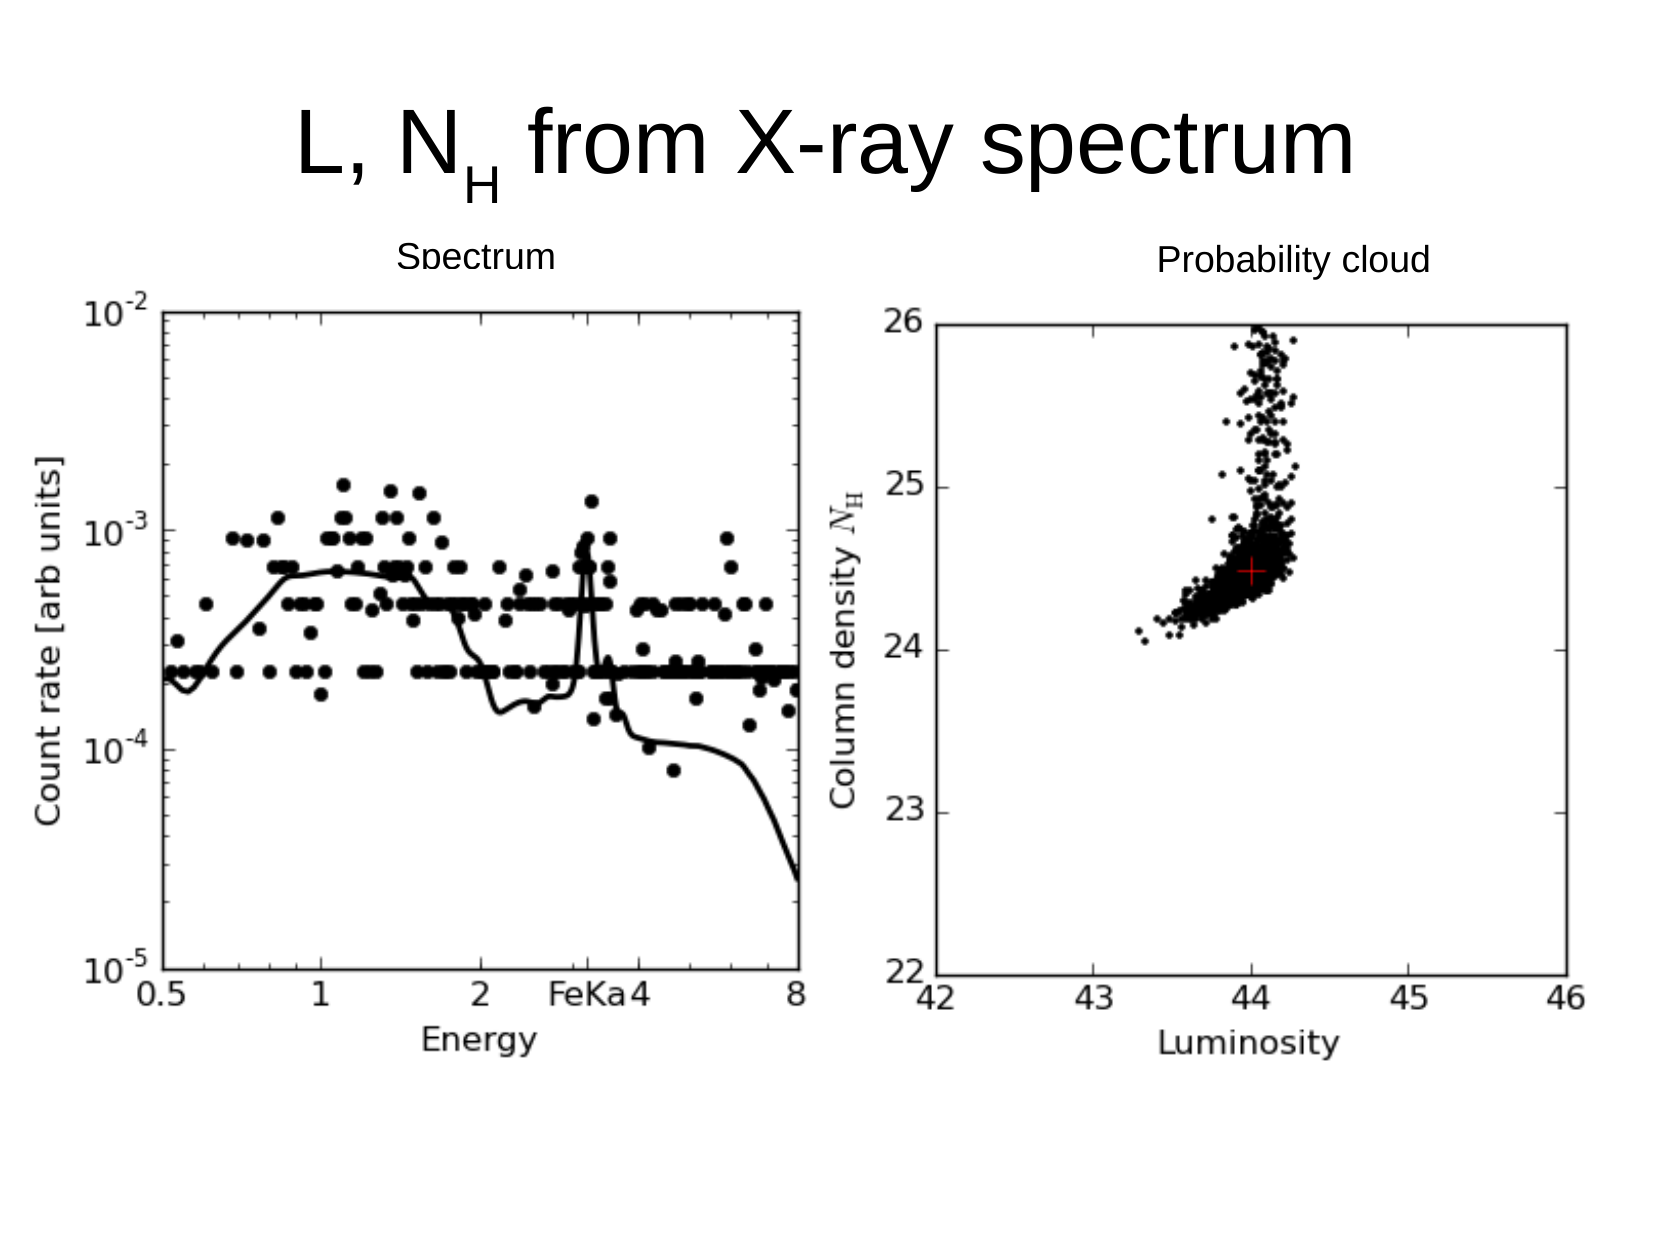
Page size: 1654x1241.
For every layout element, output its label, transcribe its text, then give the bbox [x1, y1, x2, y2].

title L, NH from X-ray spectrum [82, 49, 1571, 257]
text_box Spectrum [157, 228, 796, 269]
picture [15, 269, 1605, 1081]
text_box Probability cloud [975, 231, 1613, 289]
